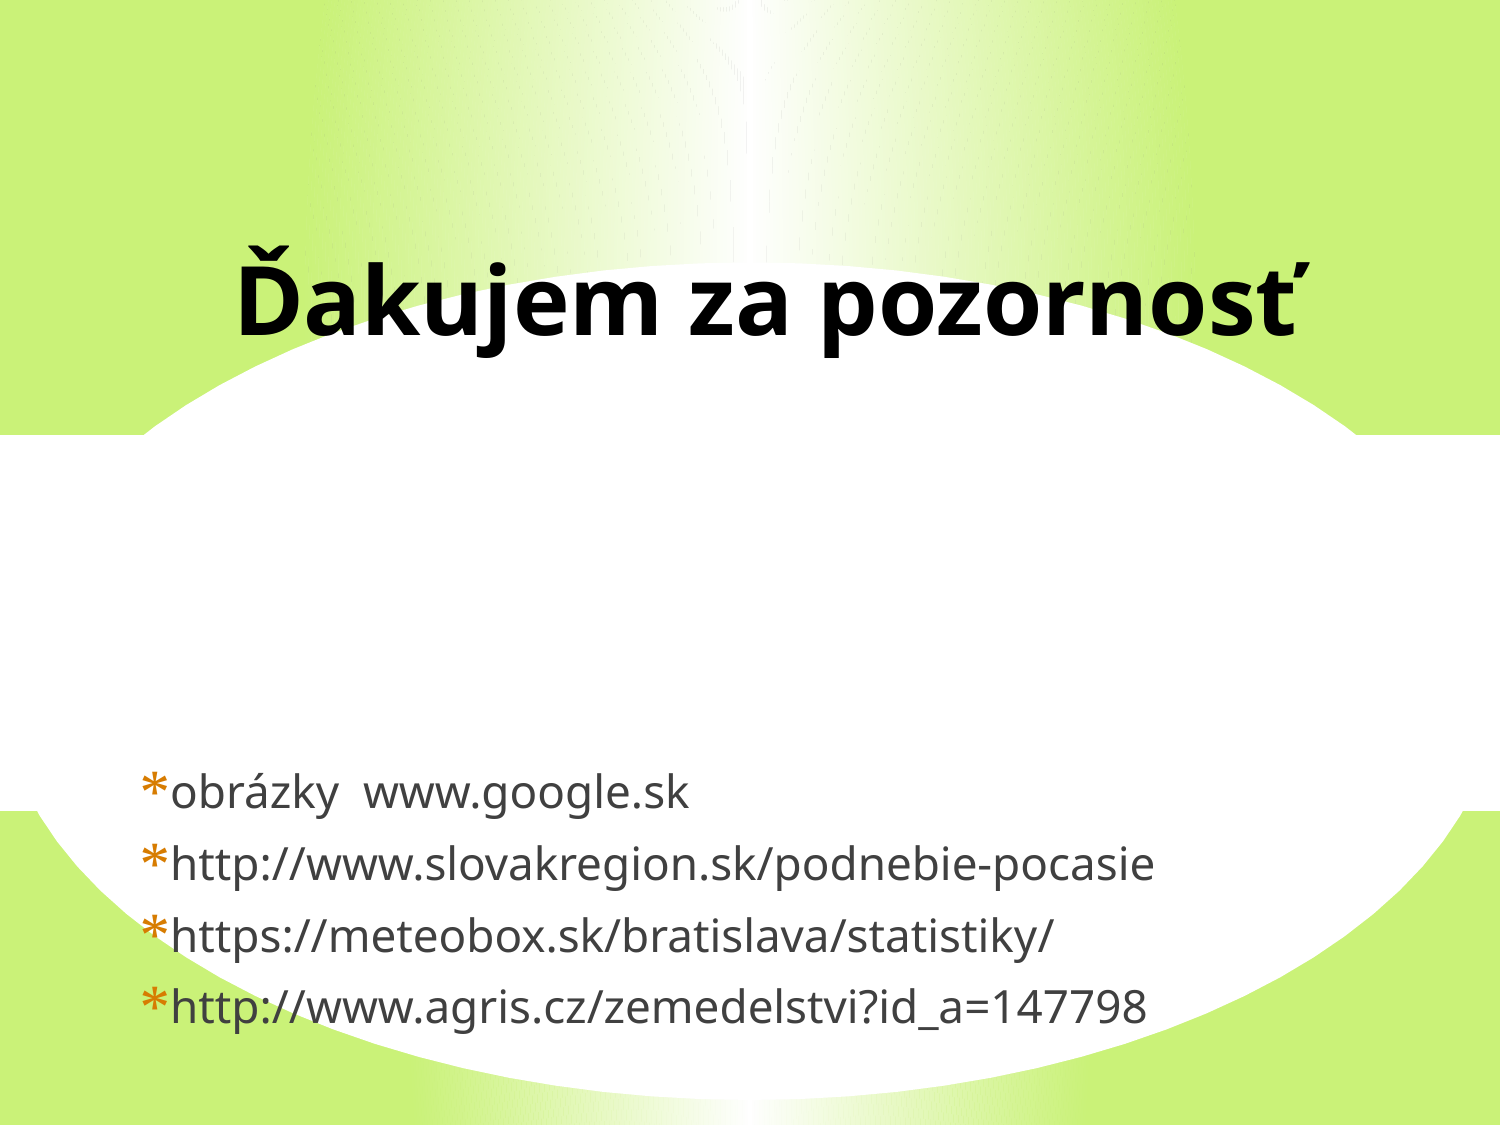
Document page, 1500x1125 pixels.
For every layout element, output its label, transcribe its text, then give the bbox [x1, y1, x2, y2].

list obrázky www.google.sk http://www.slovakregion.sk/podnebie-pocasie https://meteobox.sk/bratislava/statistiky/ http://www.agris.cz/zemedelstvi?id_a=147798 [117, 755, 1317, 953]
title Ďakujem za pozornosť [88, 231, 1313, 630]
